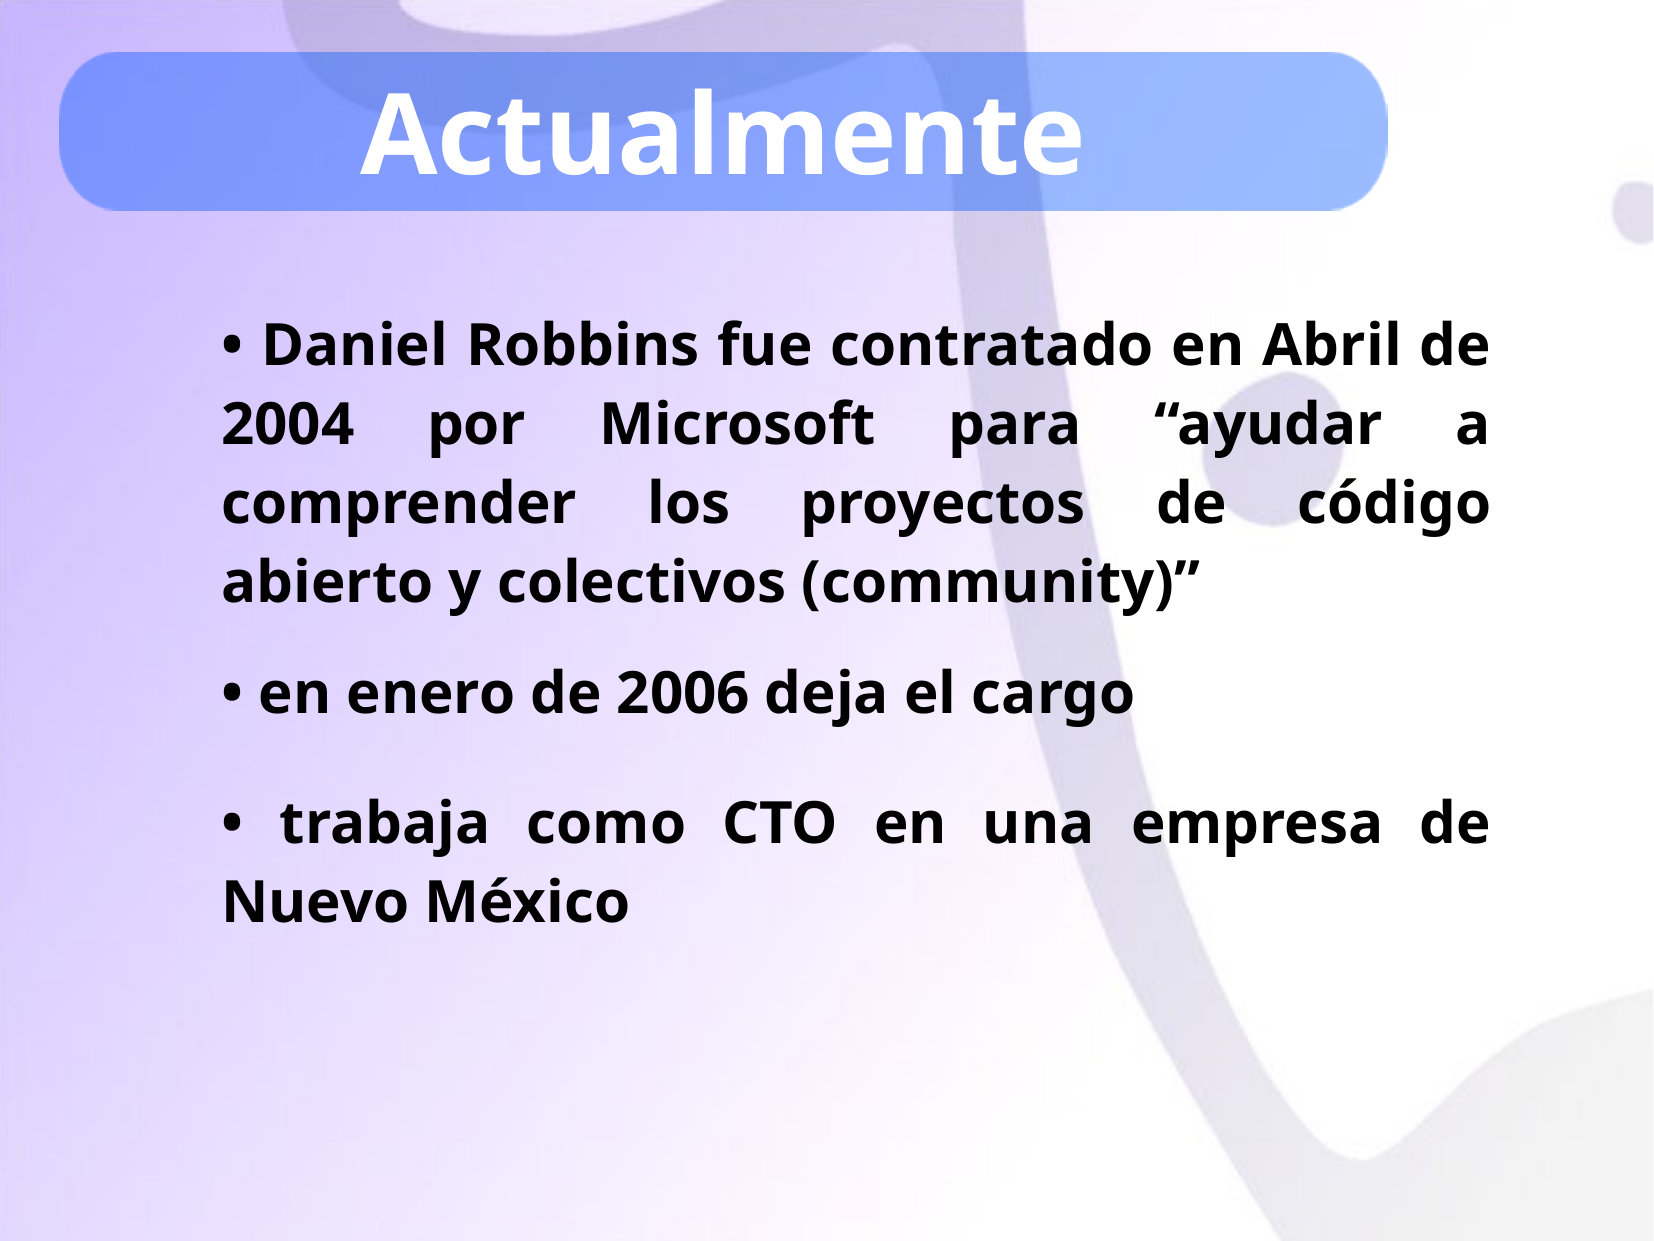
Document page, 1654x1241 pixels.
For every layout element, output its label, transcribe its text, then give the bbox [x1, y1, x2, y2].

text_box • en enero de 2006 deja el cargo [206, 643, 1300, 736]
text_box • trabaja como CTO en una empresa de Nuevo México [206, 773, 1506, 943]
text_box • Daniel Robbins fue contratado en Abril de 2004 por Microsoft para “ayudar a comprender los proyectos de código abierto y colectivos (community)” [206, 295, 1506, 619]
picture [0, 0, 1654, 1241]
